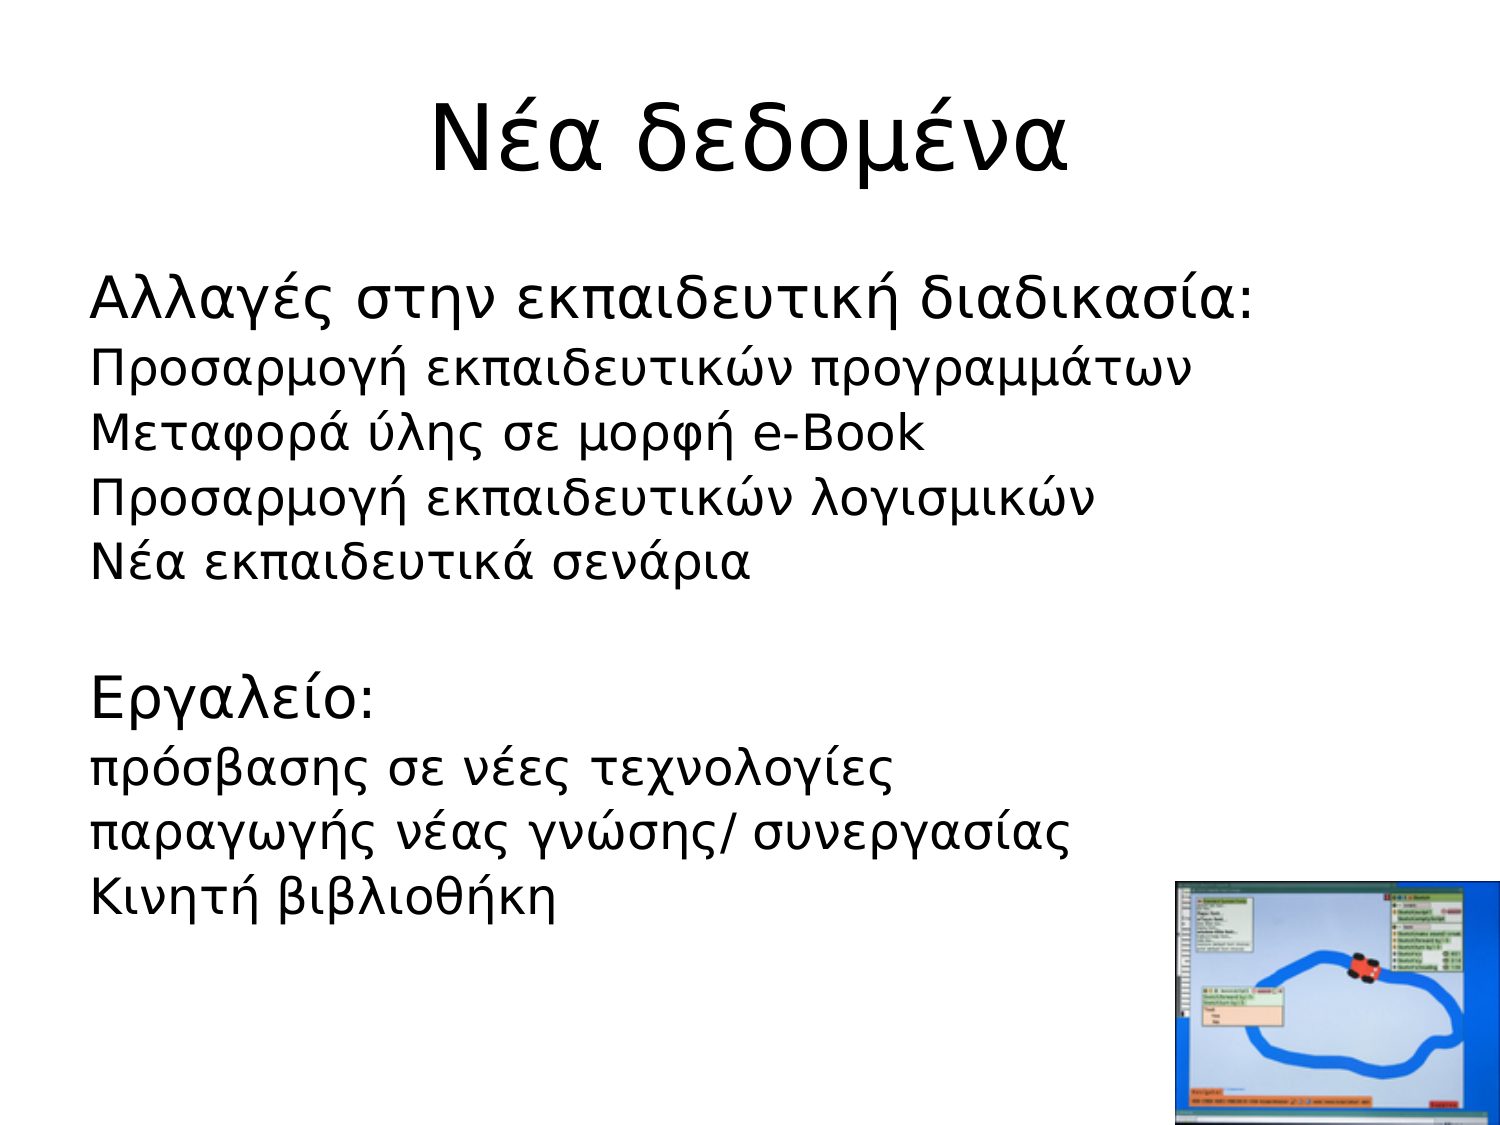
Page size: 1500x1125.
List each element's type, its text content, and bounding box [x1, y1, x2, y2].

picture [1175, 881, 1500, 1125]
list Αλλαγές στην εκπαιδευτική διαδικασία: Προσαρμογή εκπαιδευτικών προγραμμάτων Μεταφορά ύλης σε μορφή e-Book Προσαρμογή εκπαιδευτικών λογισμικών Νέα εκπαιδευτικά σενάρια Εργαλείο: πρόσβασης σε νέες τεχνολογίες παραγωγής νέας γνώσης/ συνεργασίας Κινητή βιβλιοθήκη [75, 262, 1426, 1083]
title Νέα δεδομένα [75, 45, 1426, 233]
